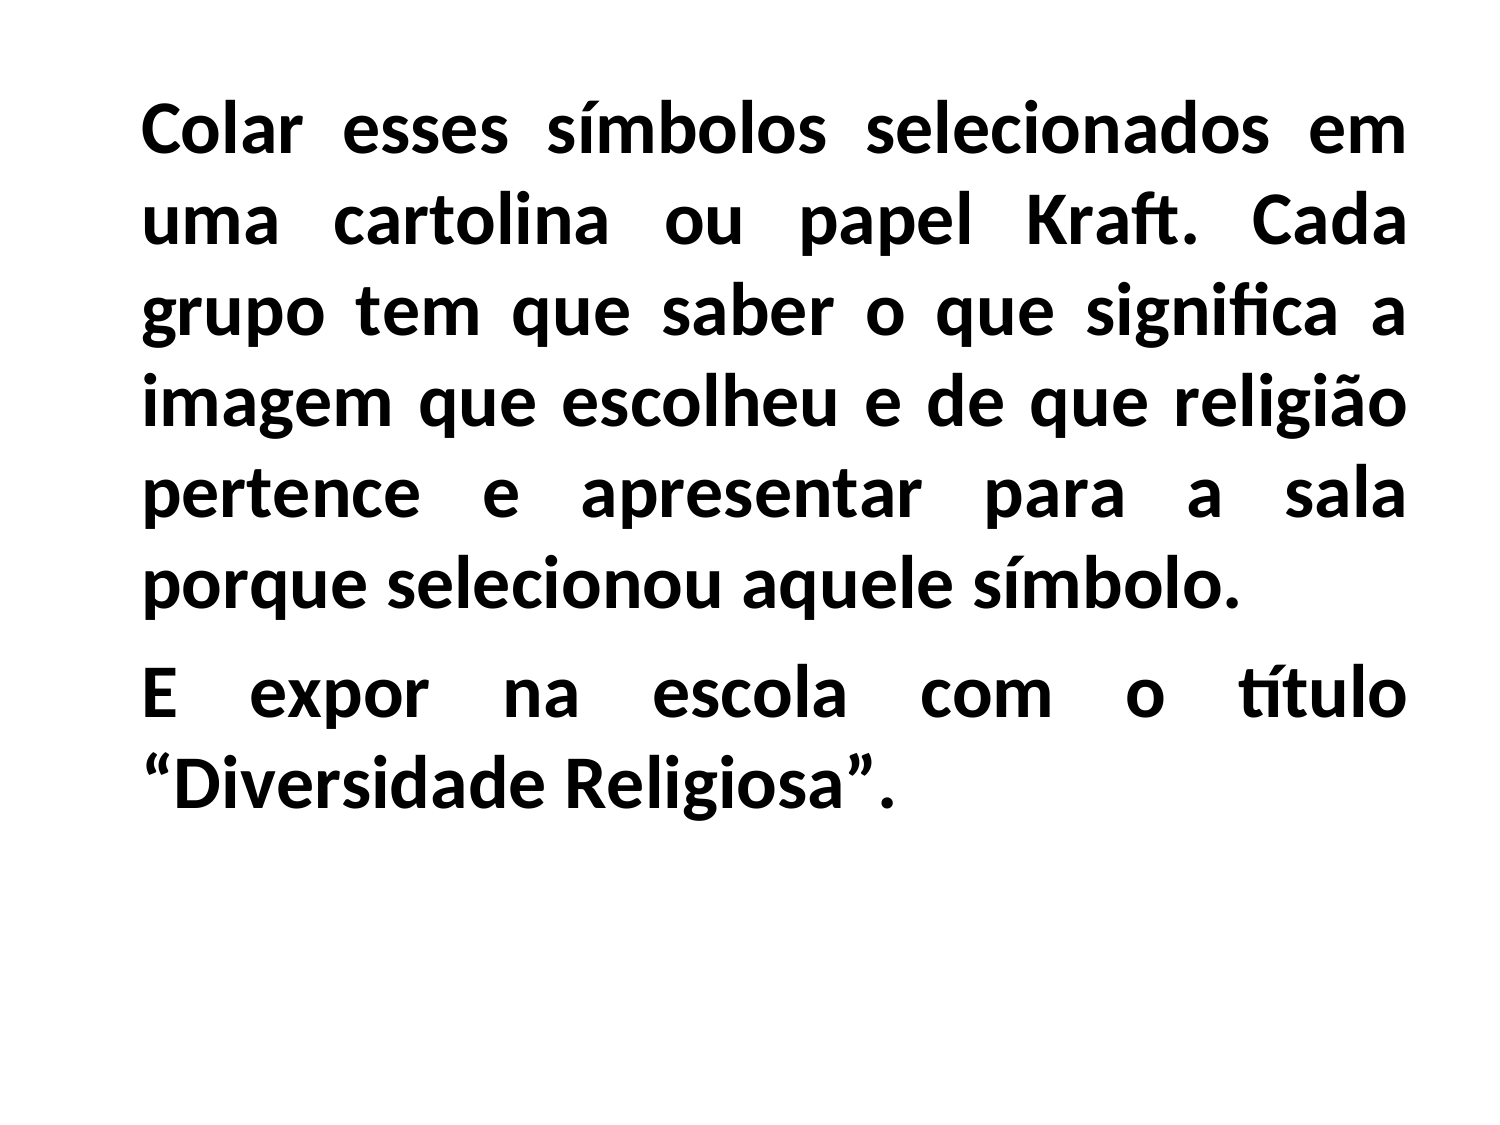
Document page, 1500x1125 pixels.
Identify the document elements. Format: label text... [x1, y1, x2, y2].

list Colar esses símbolos selecionados em uma cartolina ou papel Kraft. Cada grupo tem que saber o que significa a imagem que escolheu e de que religião pertence e apresentar para a sala porque selecionou aquele símbolo. E expor na escola com o título “Diversidade Religiosa”. [75, 70, 1426, 1005]
